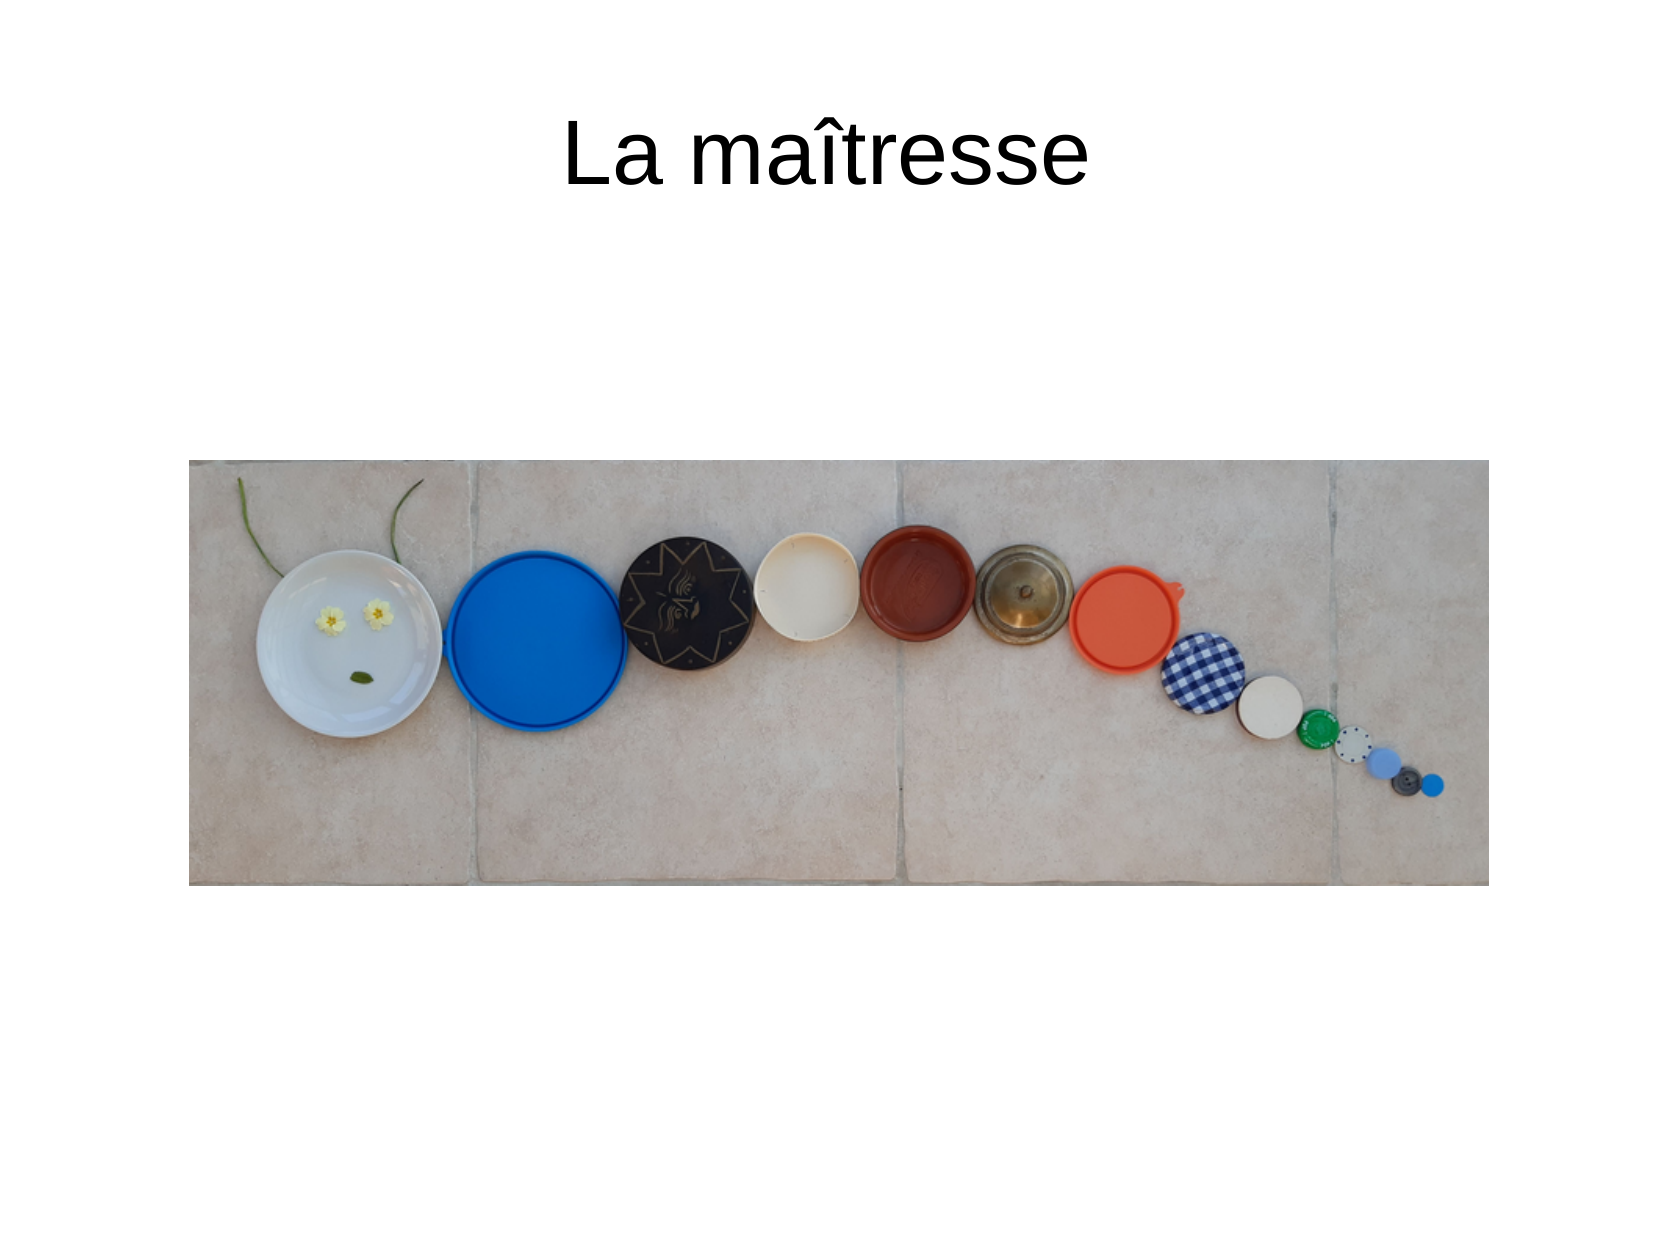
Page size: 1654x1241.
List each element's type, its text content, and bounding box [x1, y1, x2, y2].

title La maîtresse [82, 49, 1571, 257]
picture [189, 460, 1489, 886]
